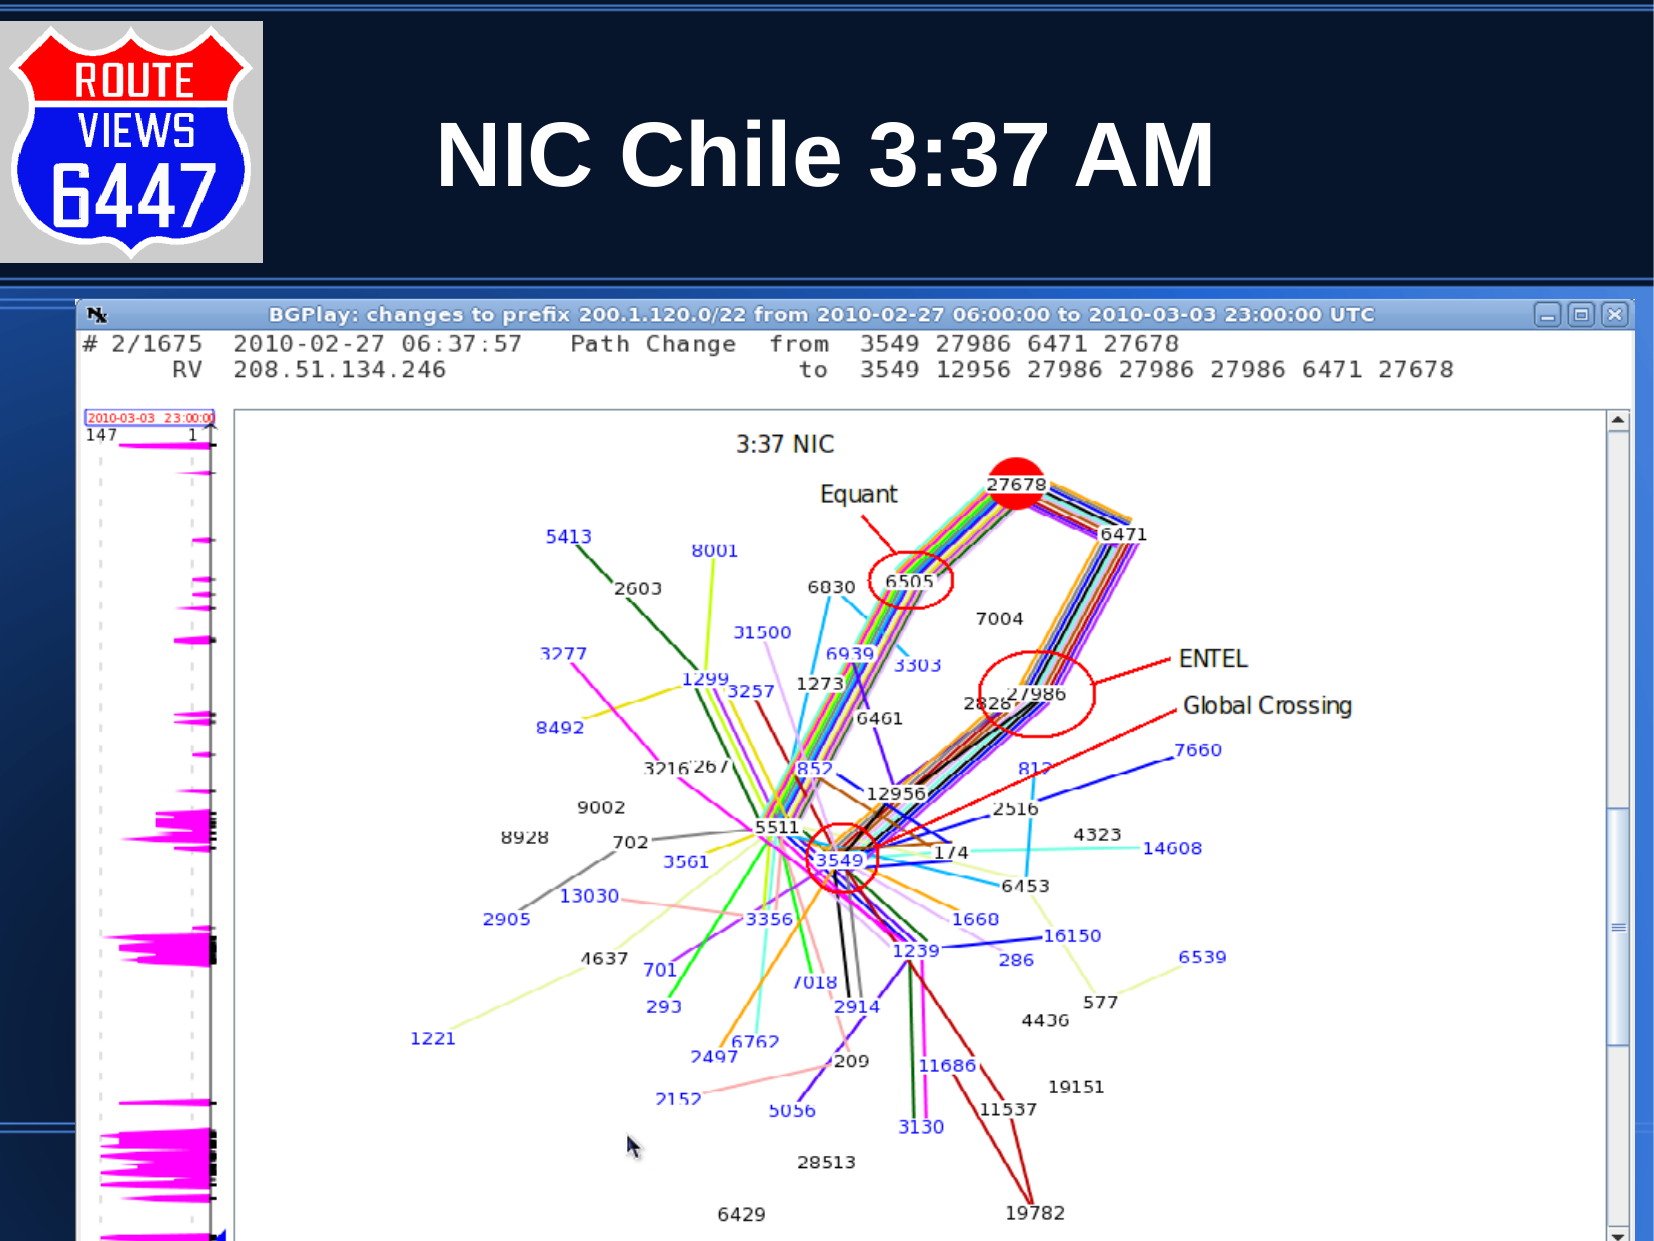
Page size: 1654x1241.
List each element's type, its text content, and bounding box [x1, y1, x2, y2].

title NIC Chile 3:37 AM [263, 49, 1571, 257]
picture [0, 0, 1654, 1241]
